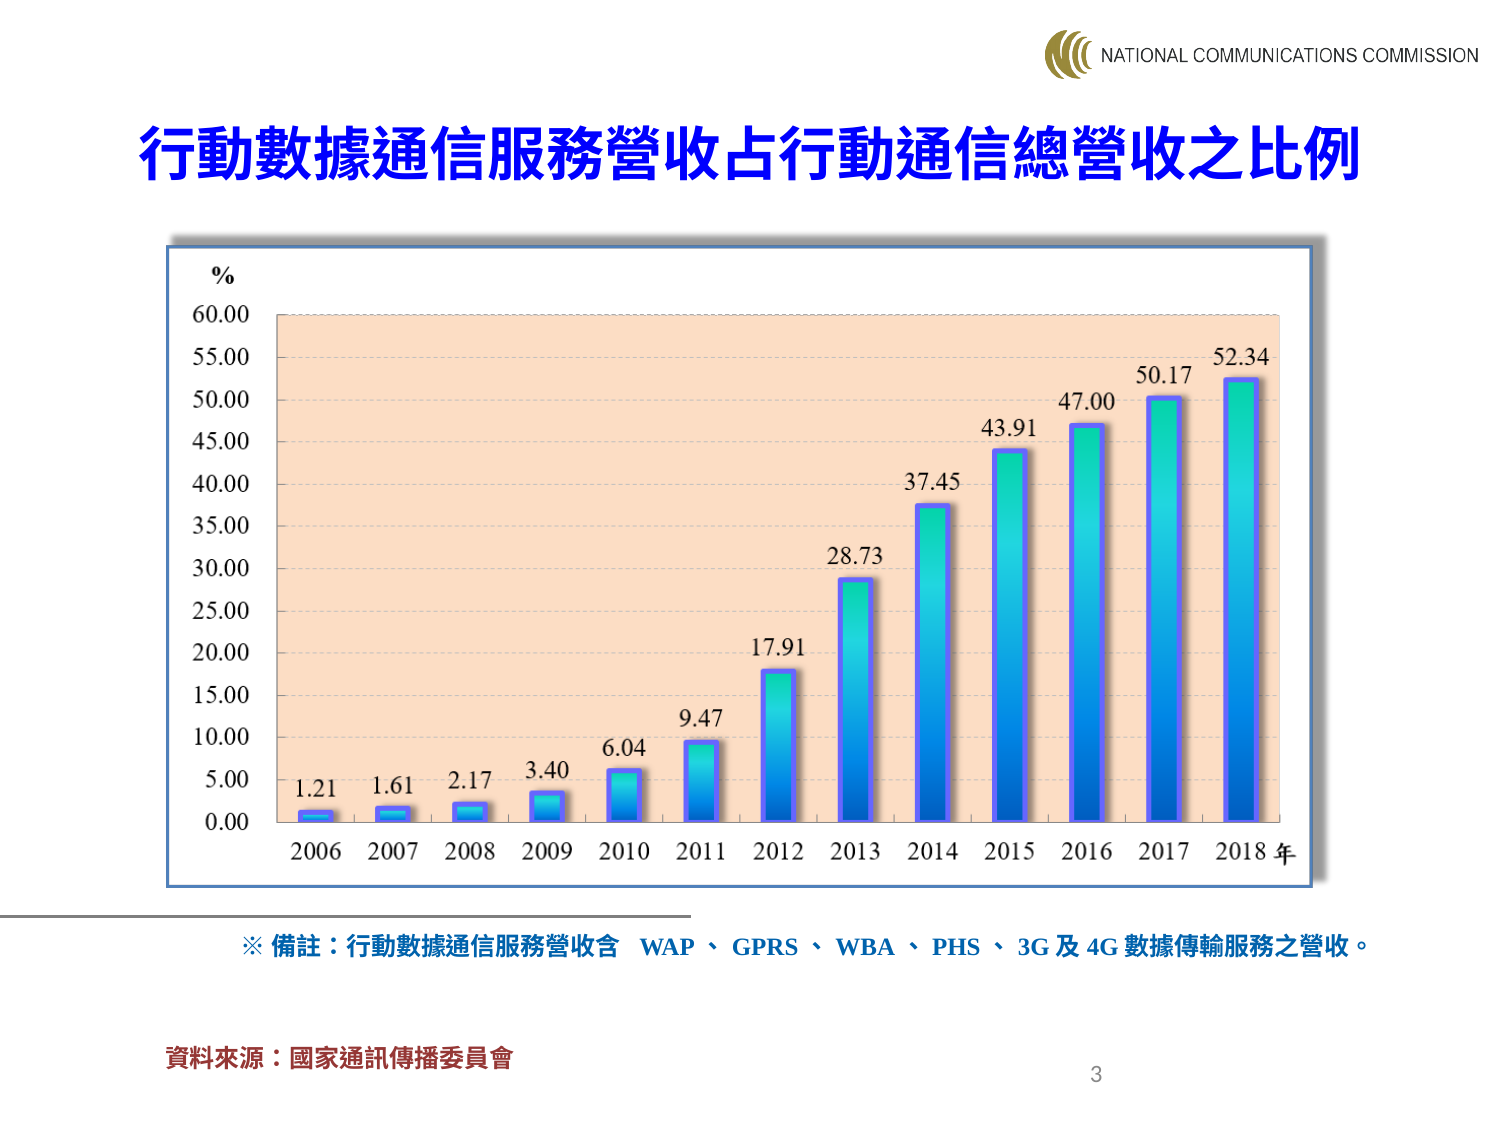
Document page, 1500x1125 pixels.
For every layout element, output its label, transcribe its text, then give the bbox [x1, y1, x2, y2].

text_box ※備註：行動數據通信服務營收含 WAP、GPRS、WBA、PHS、3G及4G數據傳輸服務之營收。 [0, 916, 1471, 969]
picture [163, 226, 1336, 890]
text_box 資料來源：國家通訊傳播委員會 [0, 1035, 703, 1081]
text_box [1074, 1042, 1426, 1103]
picture [1045, 30, 1479, 79]
text_box 行動數據通信服務營收占行動通信總營收之比例 [0, 90, 1500, 216]
